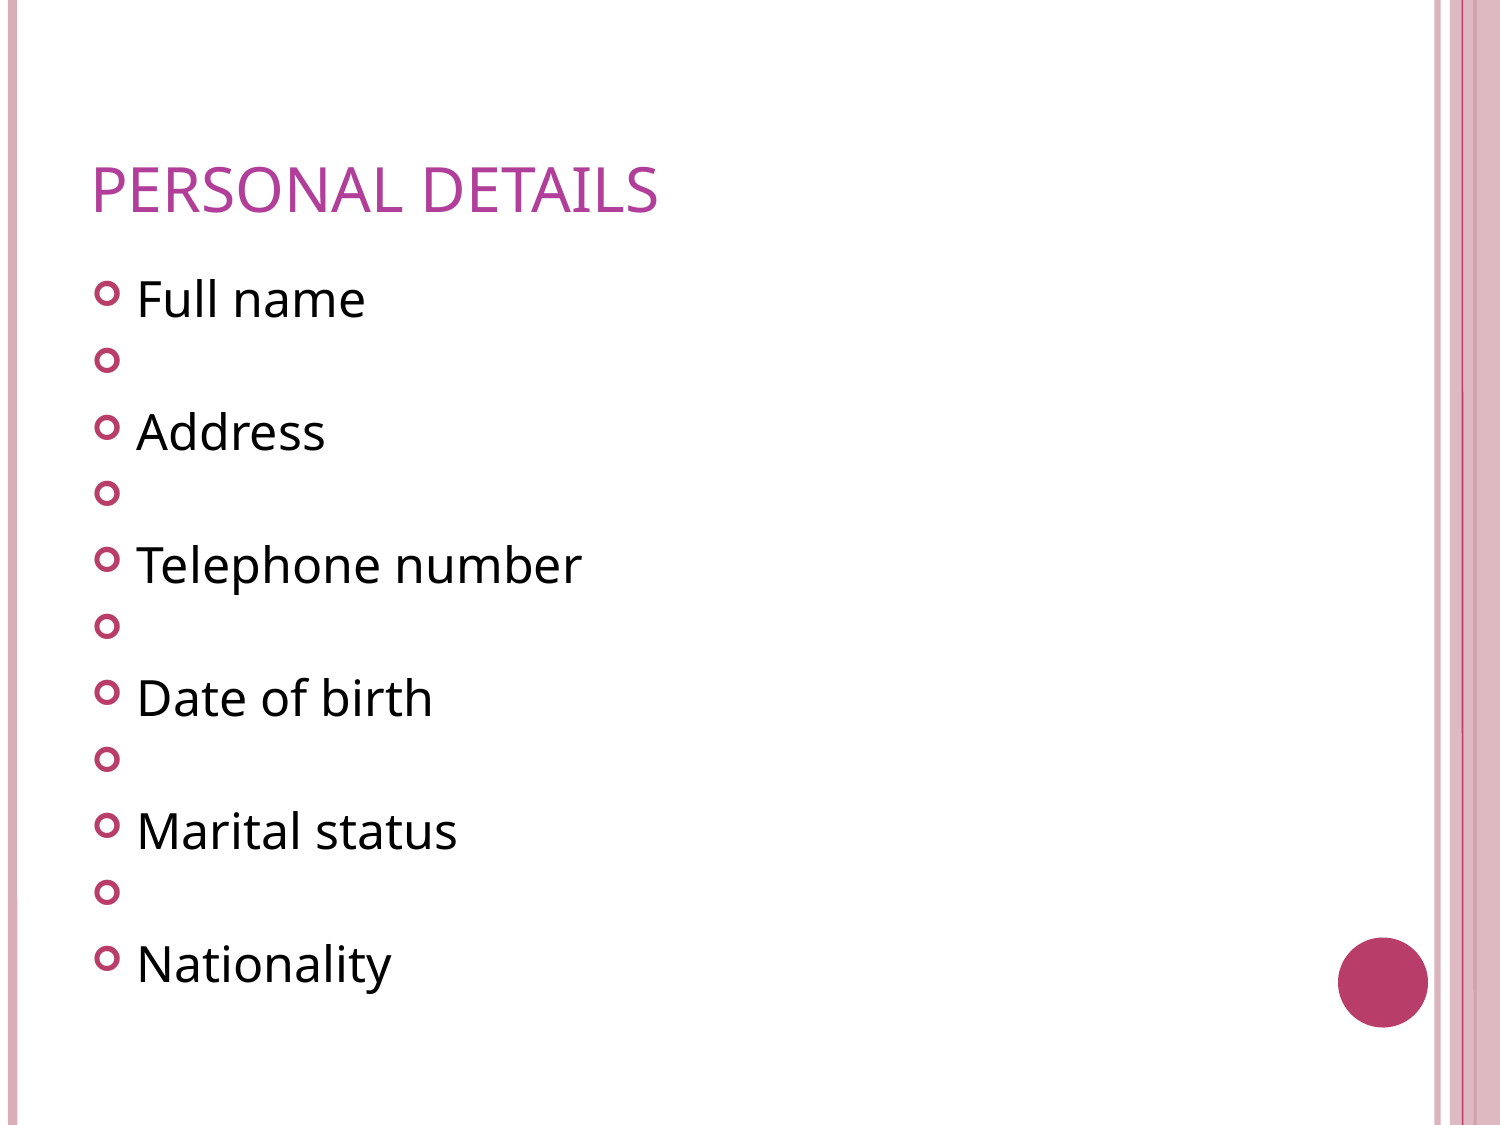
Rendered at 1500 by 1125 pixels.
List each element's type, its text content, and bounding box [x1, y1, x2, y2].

title Personal details [75, 45, 1300, 233]
list Full name Address Telephone number Date of birth Marital status Nationality [76, 267, 1302, 1067]
